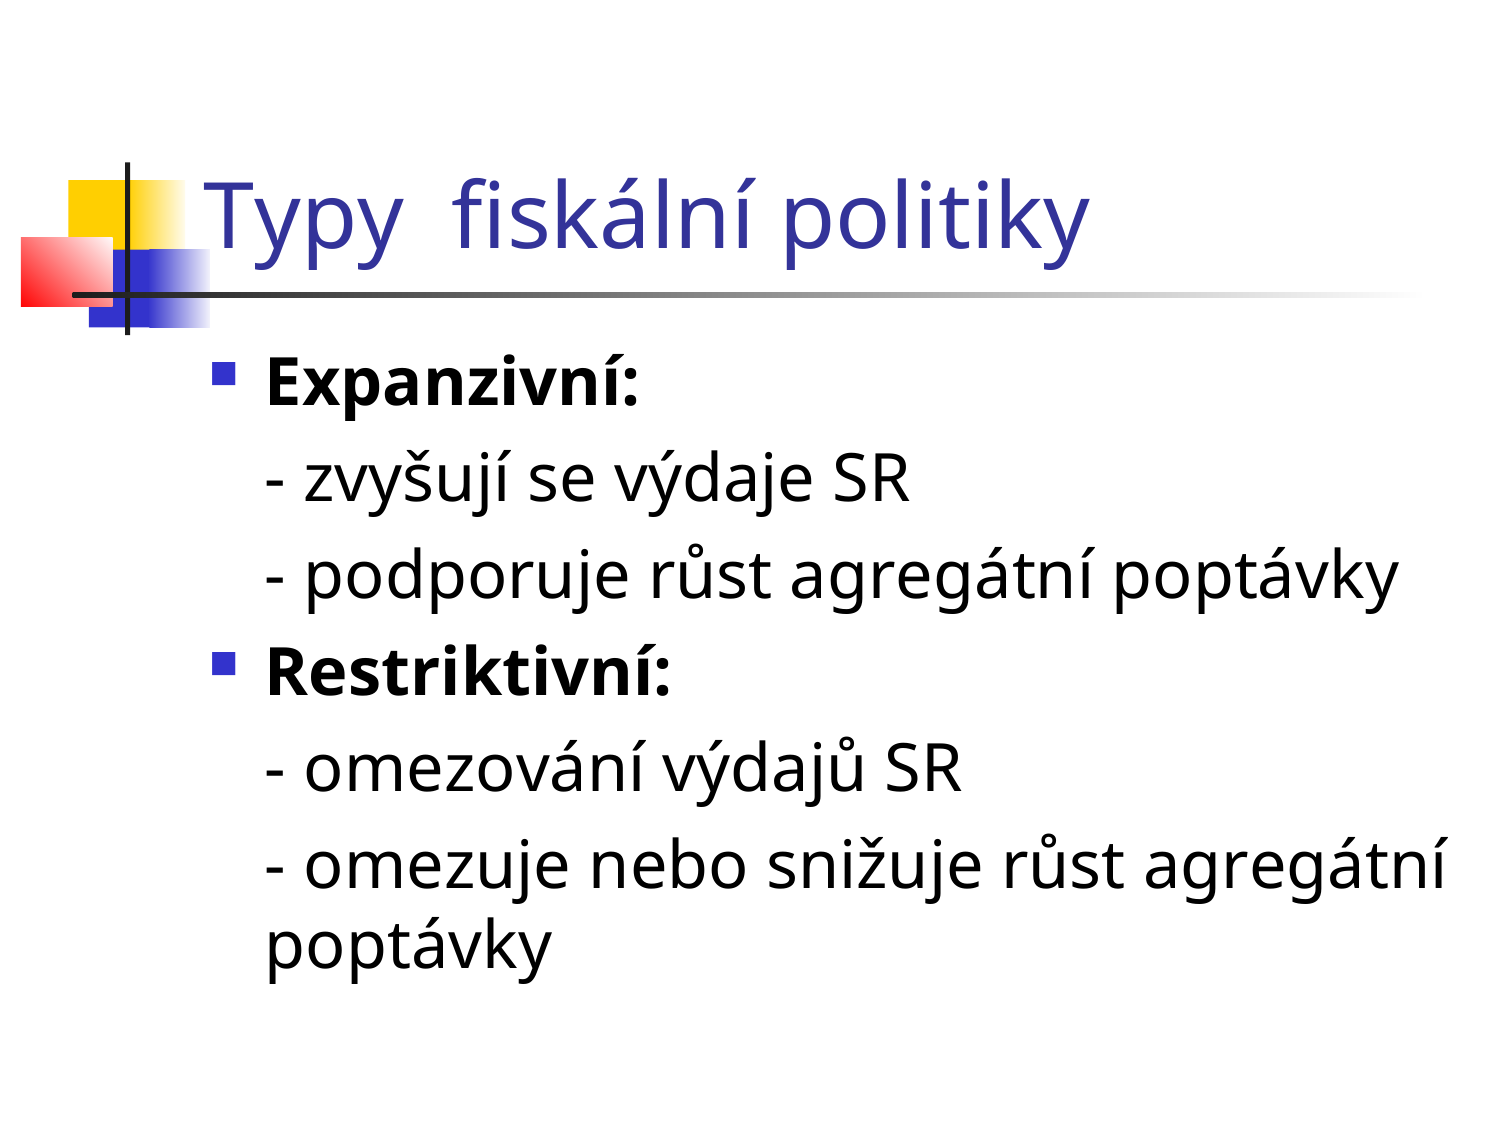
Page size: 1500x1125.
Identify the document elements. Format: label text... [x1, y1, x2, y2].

title Typy fiskální politiky [188, 35, 1468, 276]
list Expanzivní: - zvyšují se výdaje SR - podporuje růst agregátní poptávky Restriktivní: - omezování výdajů SR - omezuje nebo snižuje růst agregátní poptávky [193, 331, 1469, 1007]
